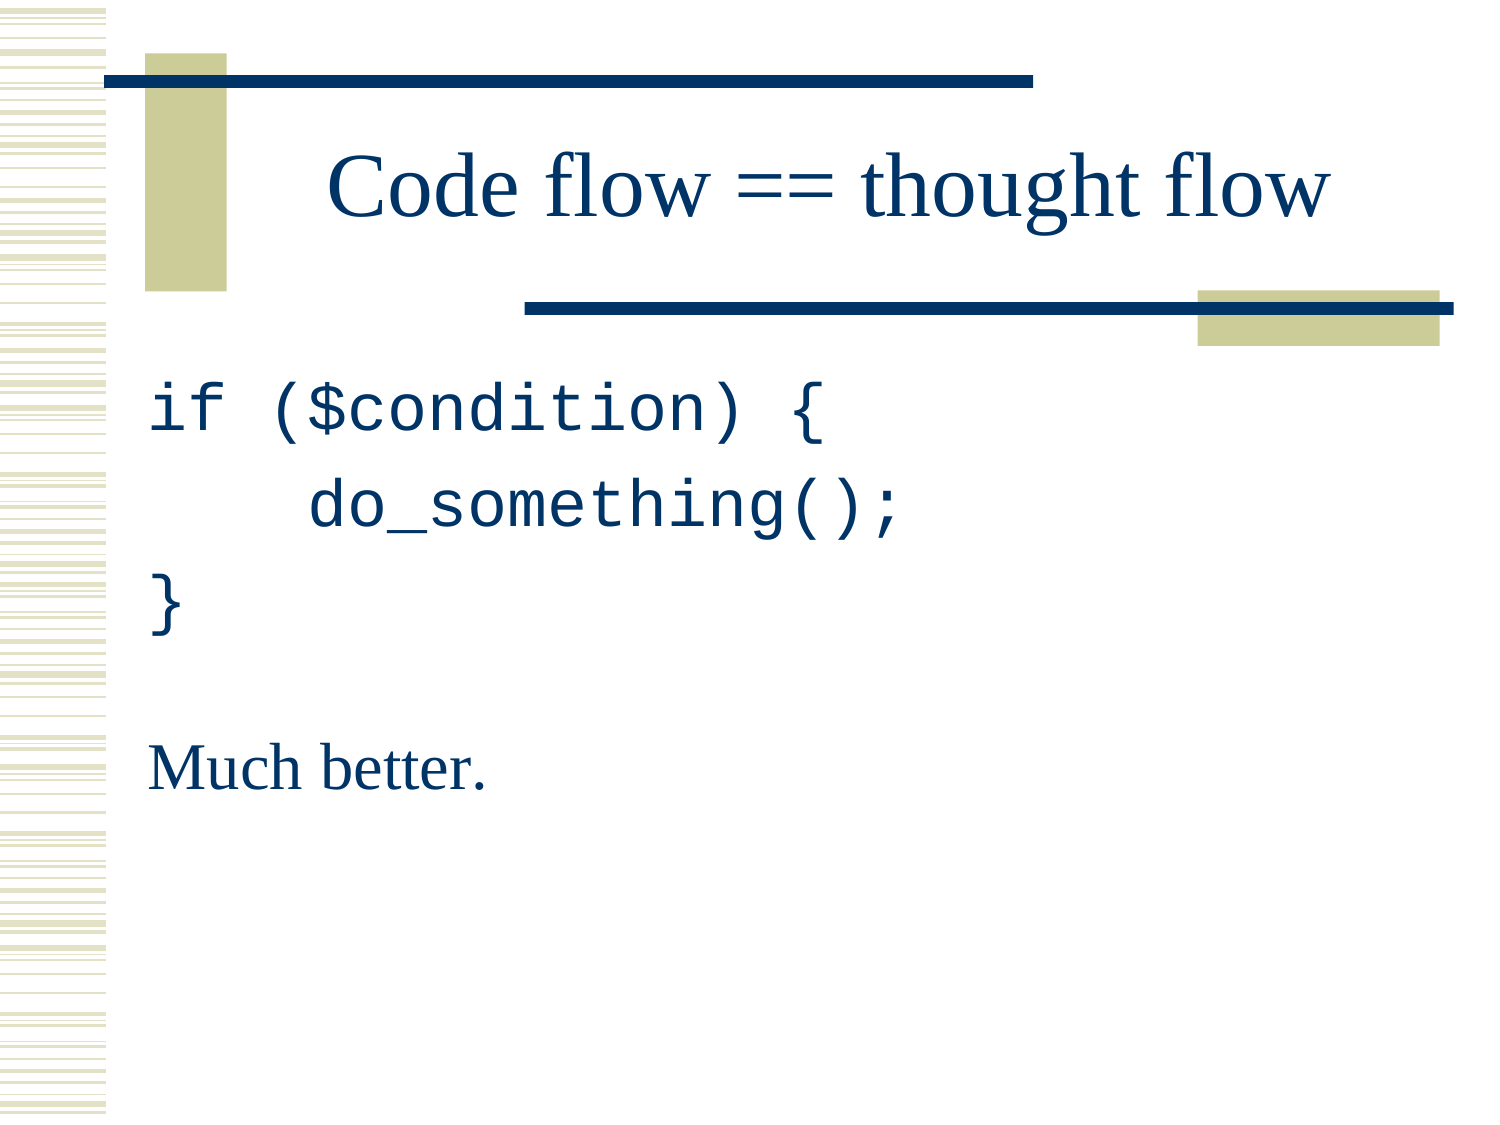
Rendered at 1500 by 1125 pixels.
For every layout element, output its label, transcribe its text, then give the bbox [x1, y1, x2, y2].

list if ($condition) { do_something(); } Much better. [132, 363, 1439, 1000]
title Code flow == thought flow [225, 99, 1436, 288]
